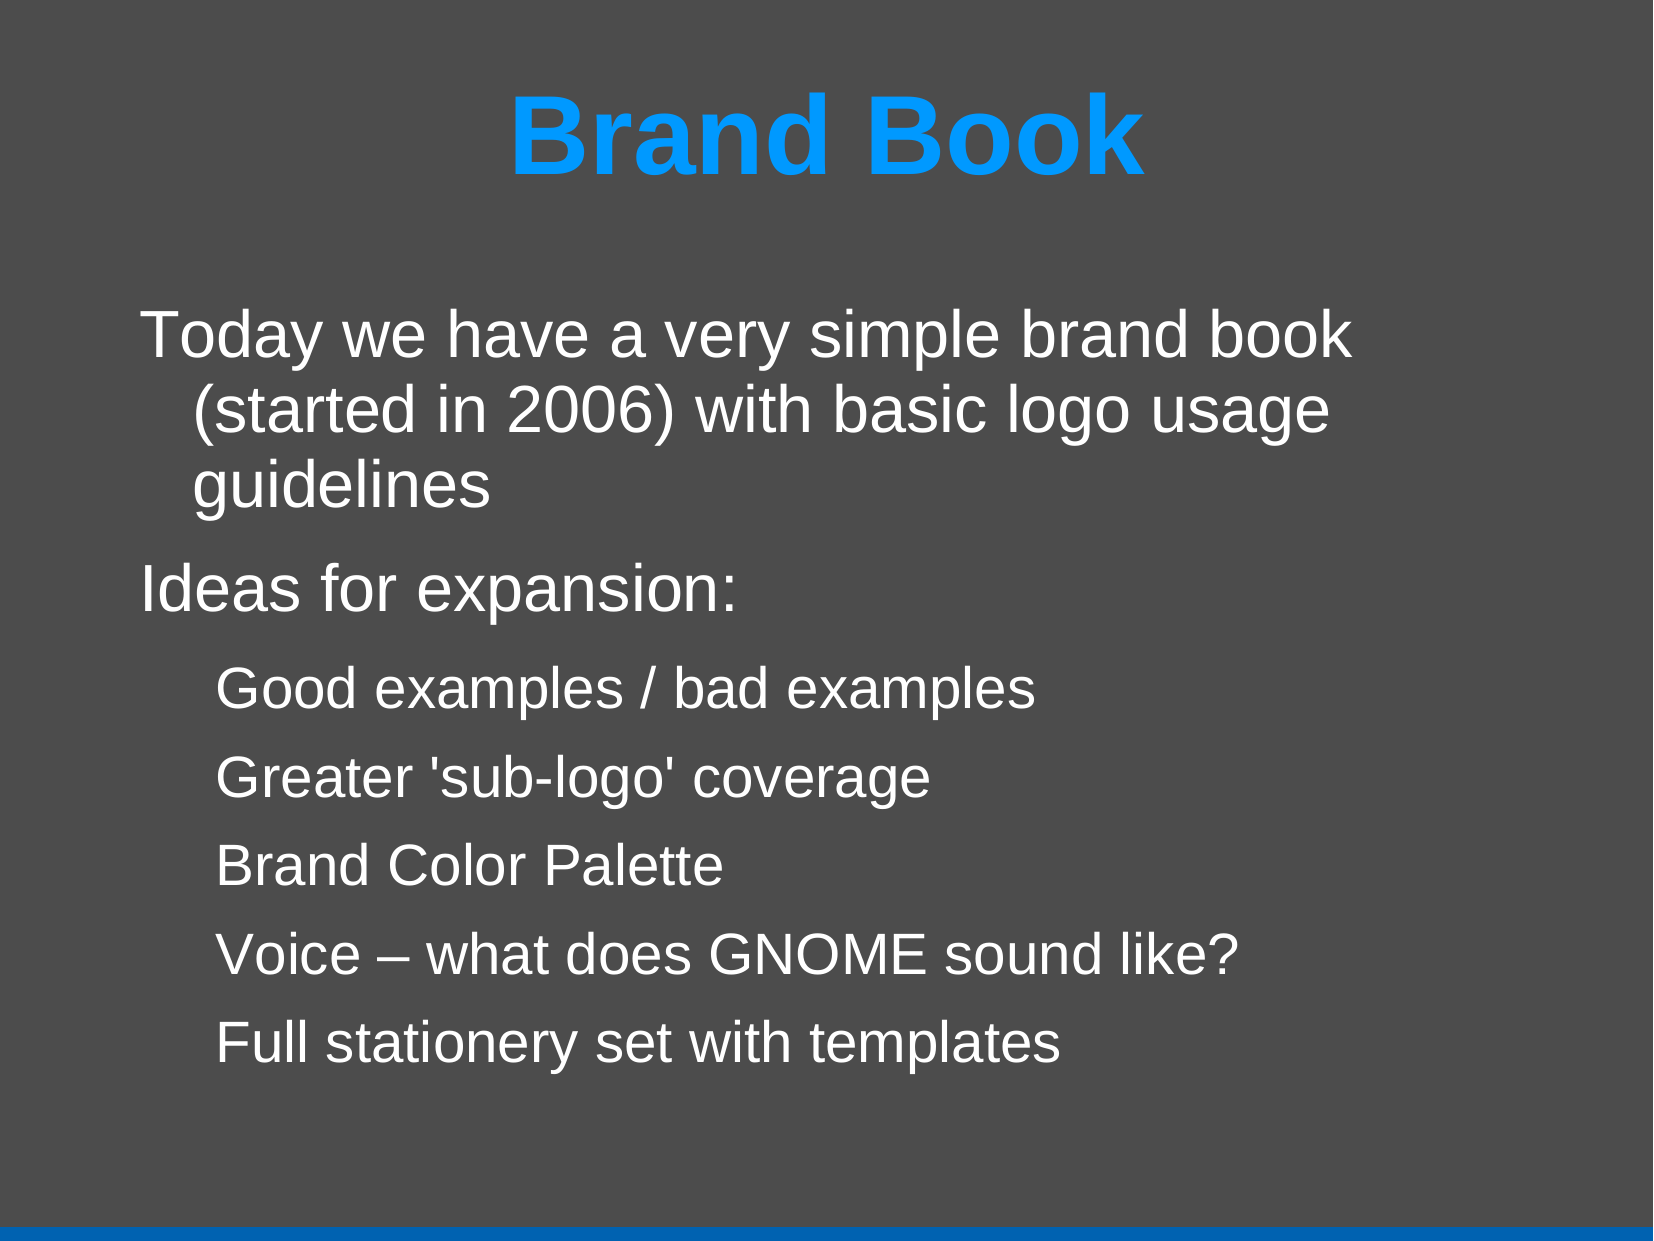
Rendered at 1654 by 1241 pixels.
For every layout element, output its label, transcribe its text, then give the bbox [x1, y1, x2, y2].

list Today we have a very simple brand book (started in 2006) with basic logo usage guidelines Ideas for expansion: Good examples / bad examples Greater 'sub-logo' coverage Brand Color Palette Voice – what does GNOME sound like? Full stationery set with templates [121, 297, 1533, 1147]
title Brand Book [121, 32, 1533, 240]
